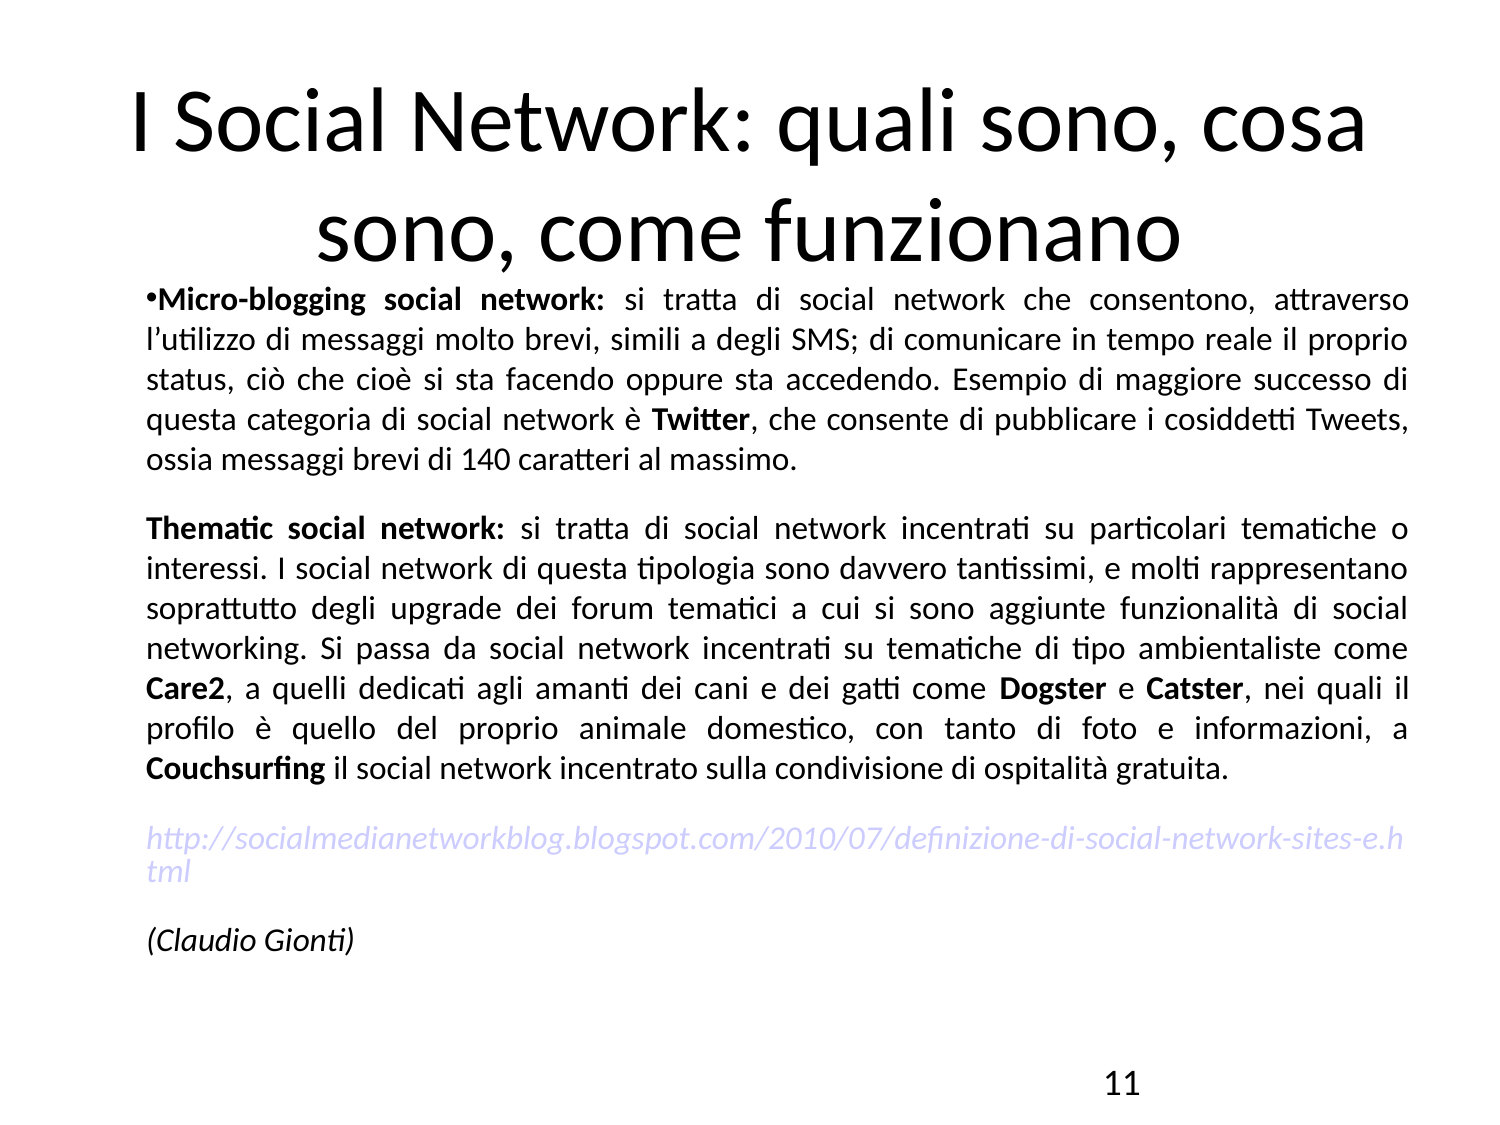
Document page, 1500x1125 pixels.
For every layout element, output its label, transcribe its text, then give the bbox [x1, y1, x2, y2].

text_box Micro-blogging social network: si tratta di social network che consentono, attraverso l’utilizzo di messaggi molto brevi, simili a degli SMS; di comunicare in tempo reale il proprio status, ciò che cioè si sta facendo oppure sta accedendo. Esempio di maggiore successo di questa categoria di social network è Twitter, che consente di pubblicare i cosiddetti Tweets, ossia messaggi brevi di 140 caratteri al massimo. Thematic social network: si tratta di social network incentrati su particolari tematiche o interessi. I social network di questa tipologia sono davvero tantissimi, e molti rappresentano soprattutto degli upgrade dei forum tematici a cui si sono aggiunte funzionalità di social networking. Si passa da social network incentrati su tematiche di tipo ambientaliste come Care2, a quelli dedicati agli amanti dei cani e dei gatti come Dogster e Catster, nei quali il profilo è quello del proprio animale domestico, con tanto di foto e informazioni, a Couchsurfing il social network incentrato sulla condivisione di ospitalità gratuita. http://socialmedianetworkblog.blogspot.com/2010/07/definizione-di-social-network-sites-e.html (Claudio Gionti) [75, 262, 1426, 1125]
title I Social Network: quali sono, cosa sono, come funzionano [75, 45, 1426, 262]
text_box <numero> [1074, 1042, 1426, 1103]
